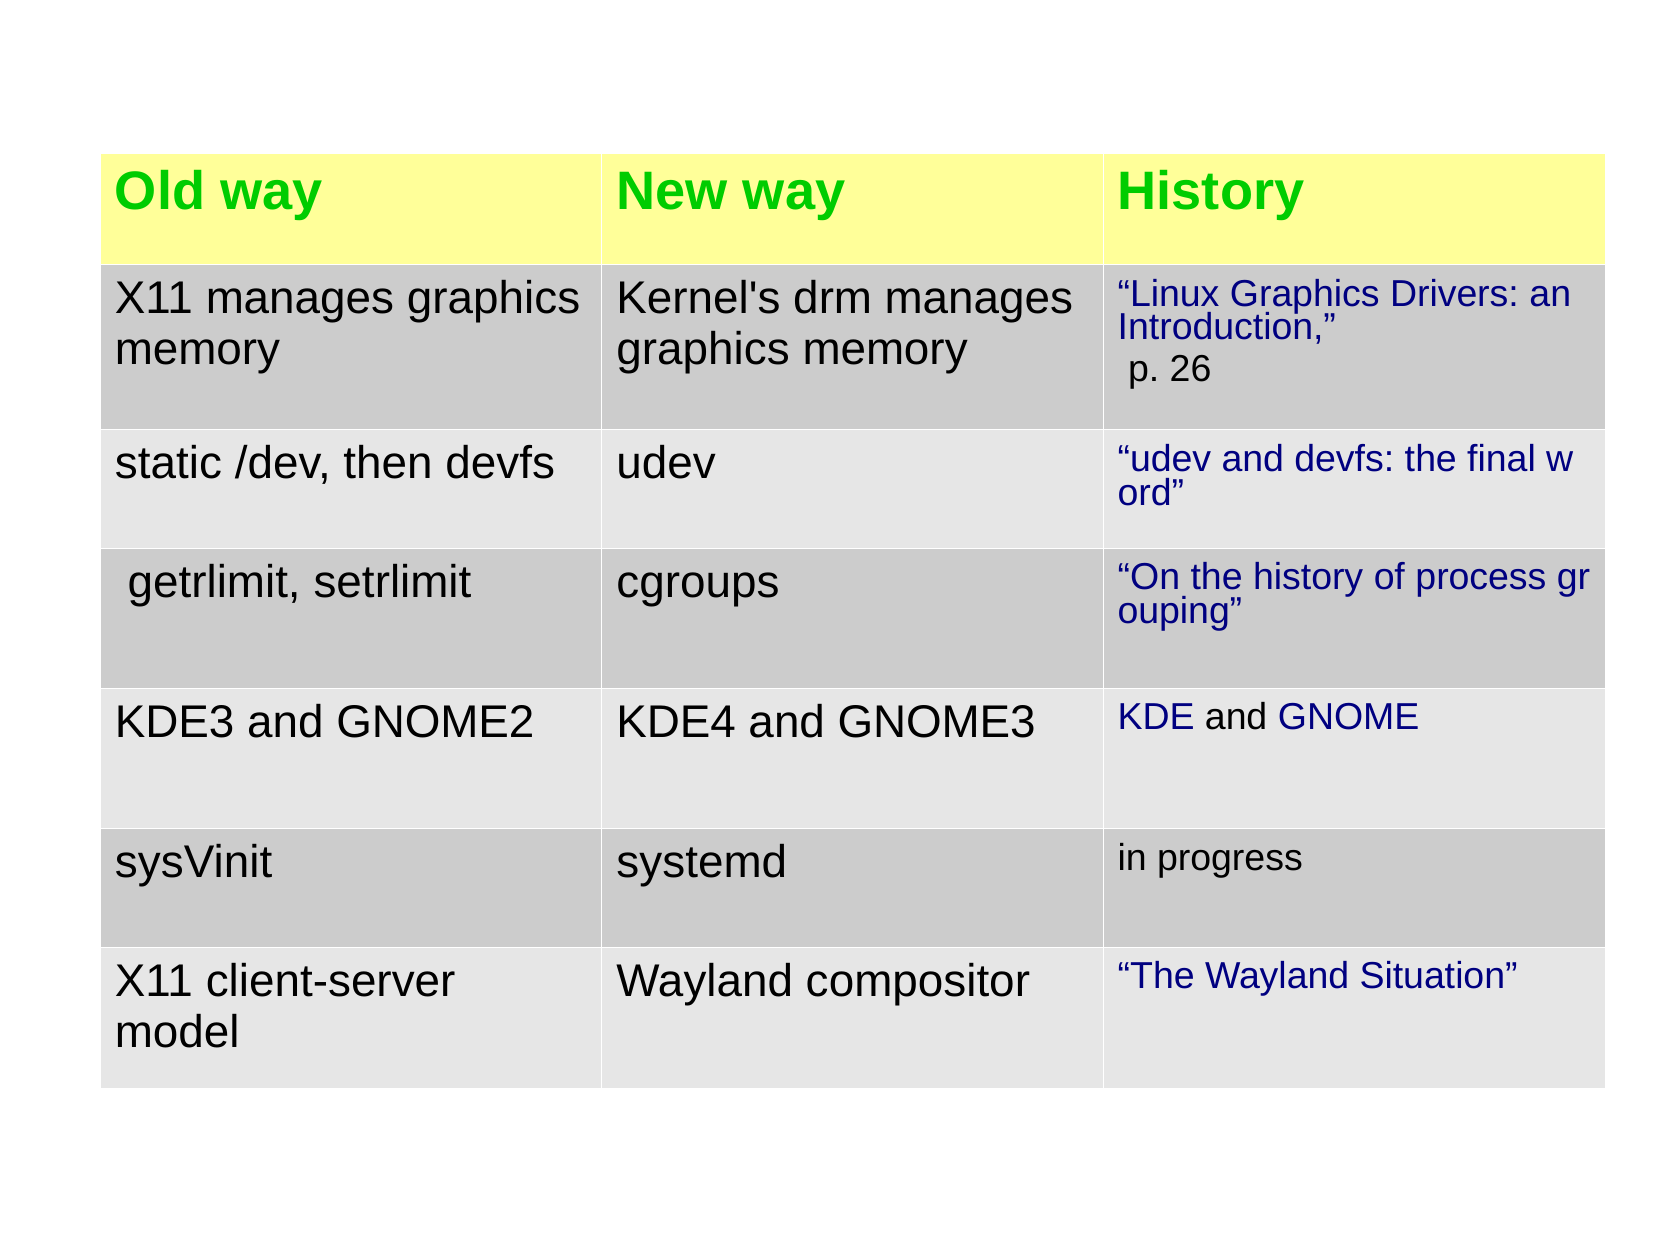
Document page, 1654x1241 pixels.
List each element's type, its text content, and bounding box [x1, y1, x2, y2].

table_cell KDE3 and GNOME2 [101, 689, 601, 828]
table_cell sysVinit [101, 829, 601, 947]
table_cell cgroups [602, 549, 1103, 688]
table_cell udev [602, 430, 1103, 548]
table_cell KDE and GNOME [1104, 689, 1605, 828]
table_cell KDE4 and GNOME3 [602, 689, 1103, 828]
table_cell X11 client-server model [101, 948, 601, 1088]
table_header Old way [101, 154, 601, 264]
table_cell “udev and devfs: the final word” [1104, 430, 1605, 548]
table_cell “Linux Graphics Drivers: an Introduction,” p. 26 [1104, 265, 1605, 429]
table_cell X11 manages graphics memory [101, 265, 601, 429]
table_cell getrlimit, setrlimit [101, 549, 601, 688]
table_cell “On the history of process grouping” [1104, 549, 1605, 688]
table_cell systemd [602, 829, 1103, 947]
table_header New way [602, 154, 1103, 264]
table_cell “The Wayland Situation” [1104, 948, 1605, 1088]
table_cell static /dev, then devfs [101, 430, 601, 548]
table_cell Wayland compositor [602, 948, 1103, 1088]
table_cell Kernel's drm manages graphics memory [602, 265, 1103, 429]
table_header History [1104, 154, 1605, 264]
table_cell in progress [1104, 829, 1605, 947]
